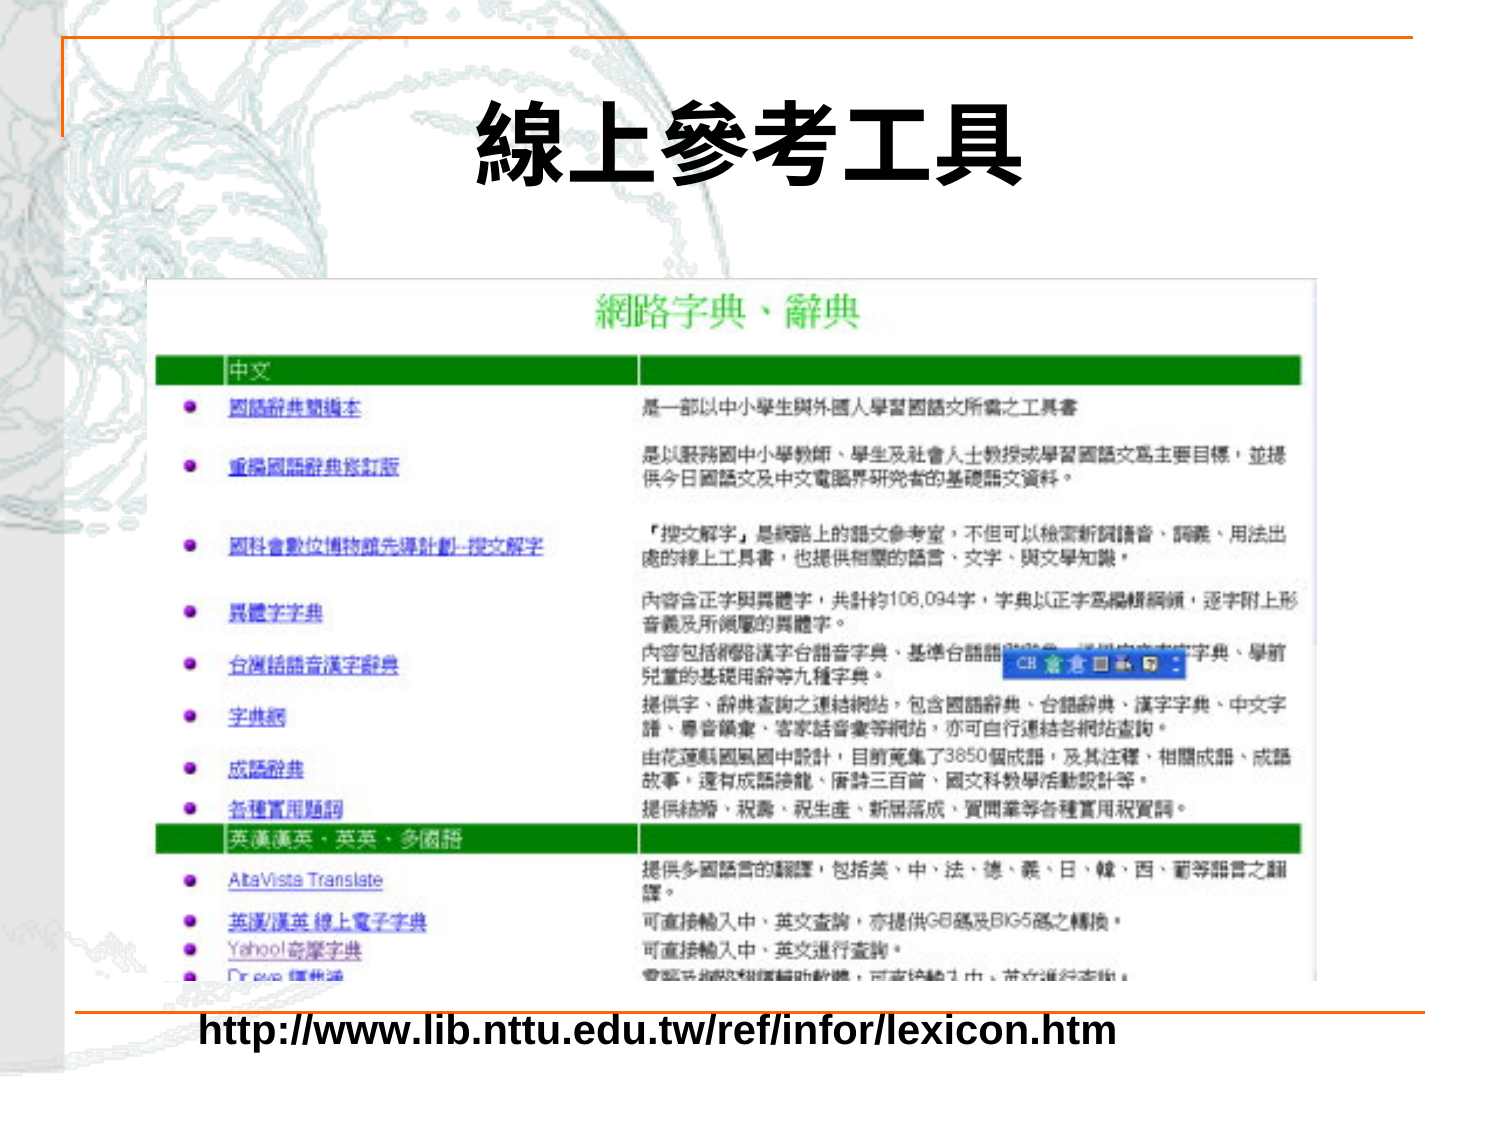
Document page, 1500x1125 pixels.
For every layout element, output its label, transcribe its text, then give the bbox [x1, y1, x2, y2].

picture [0, 0, 1317, 1083]
title 線上參考工具 [75, 45, 1426, 233]
text_box http://www.lib.nttu.edu.tw/ref/infor/lexicon.htm [183, 999, 1294, 1062]
